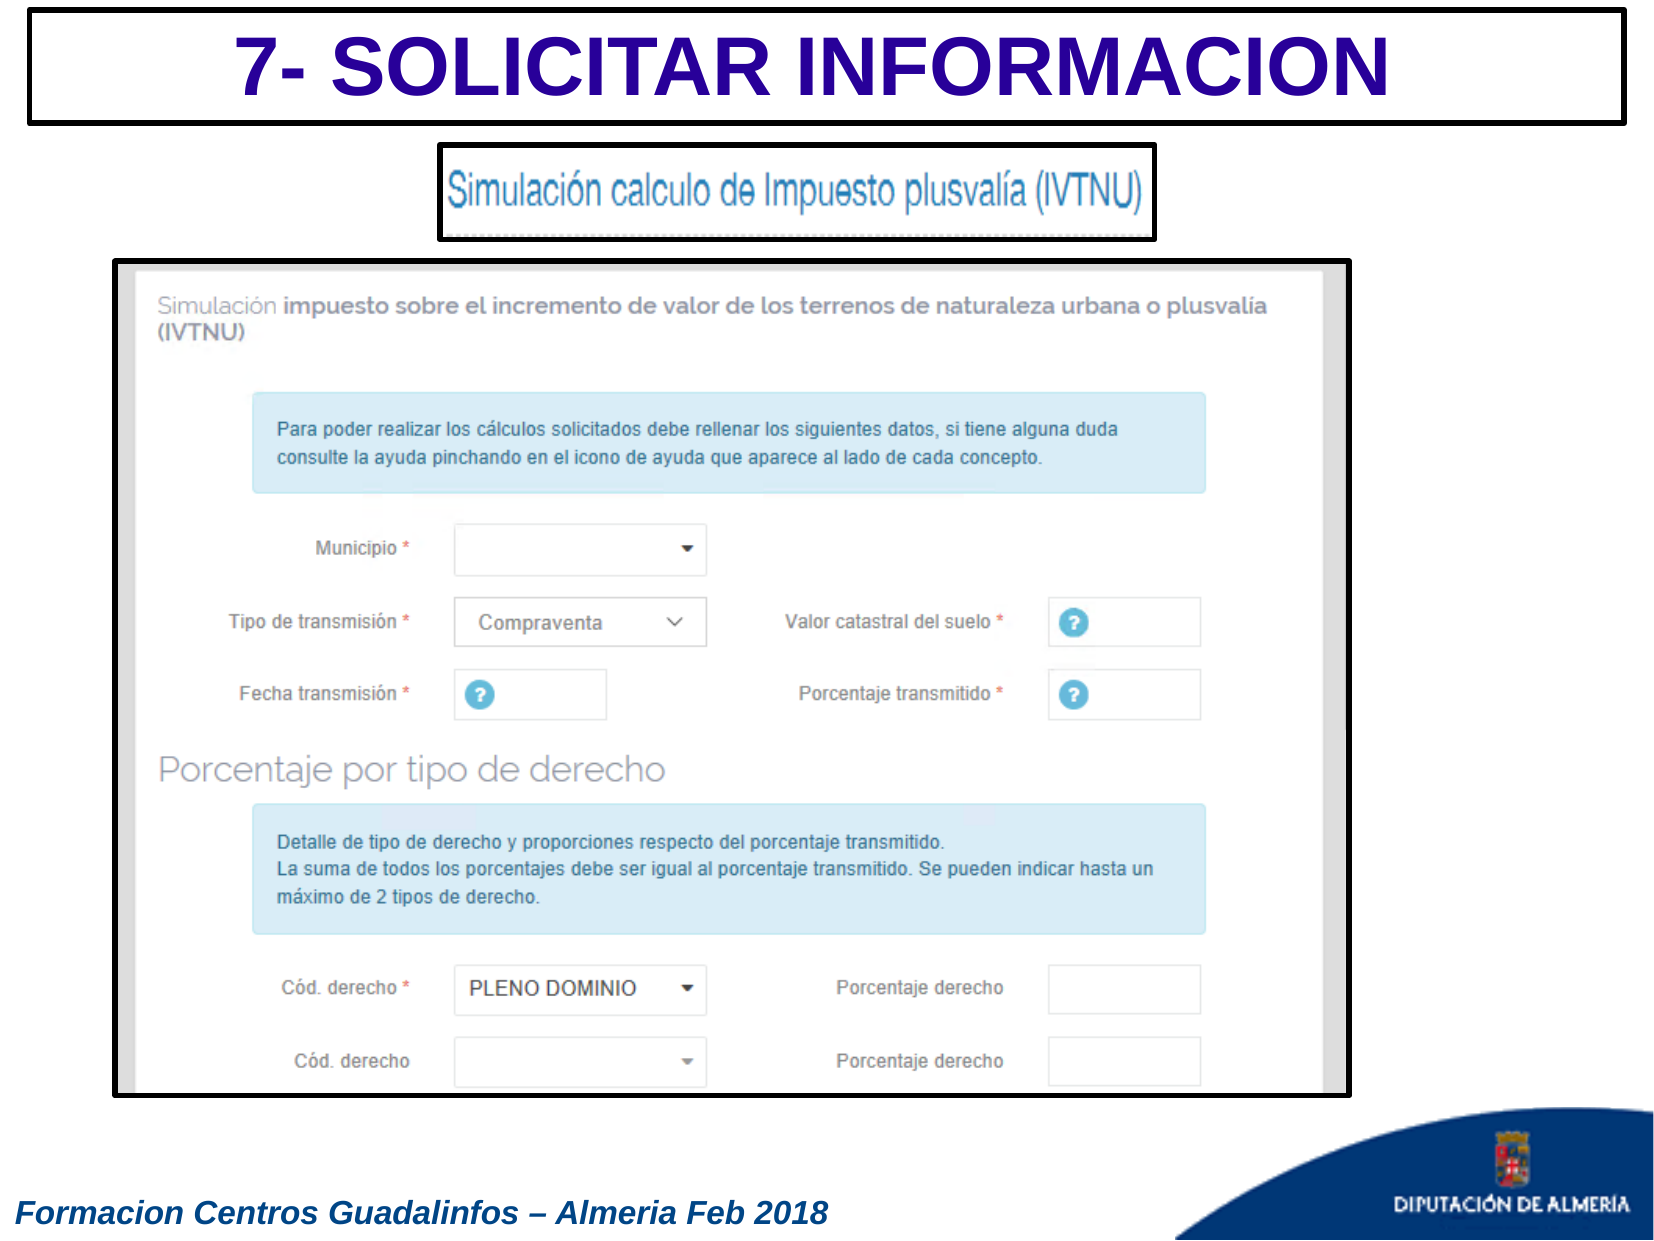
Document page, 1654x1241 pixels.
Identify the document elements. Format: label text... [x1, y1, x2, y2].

picture [118, 264, 1347, 1093]
text_box Formacion Centros Guadalinfos – Almeria Feb 2018 [0, 1187, 845, 1240]
picture [442, 147, 1152, 237]
text_box 7- SOLICITAR INFORMACION [29, 9, 1625, 124]
picture [1175, 1107, 1654, 1241]
